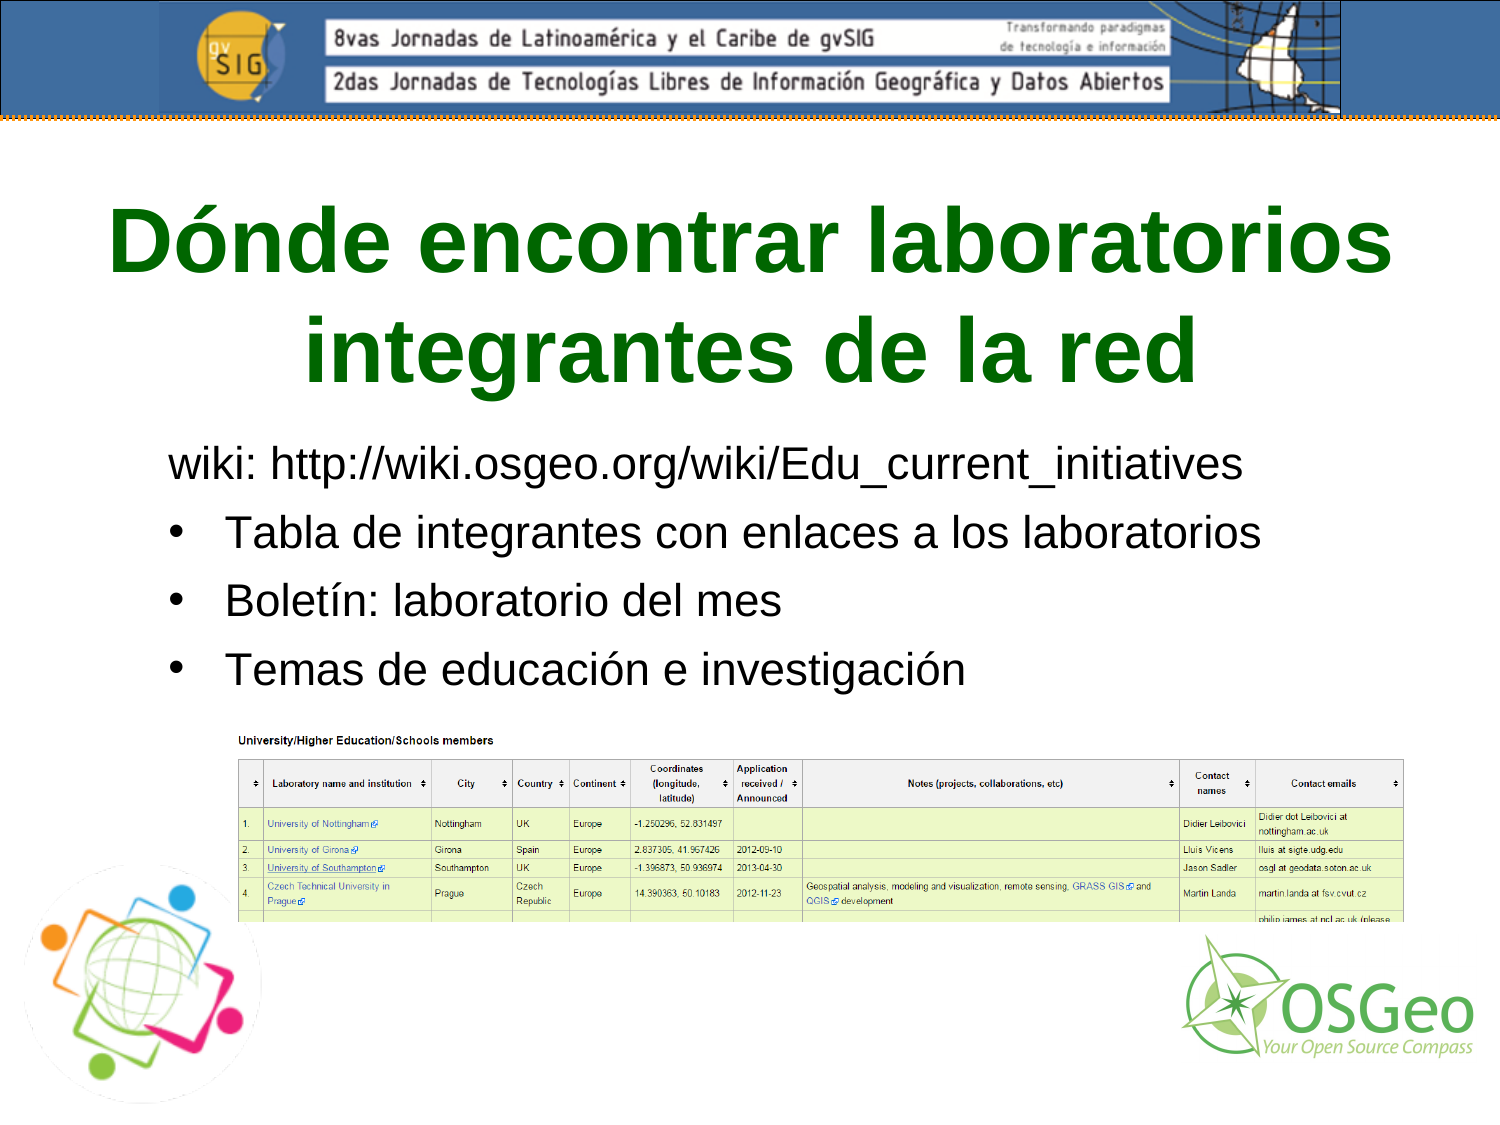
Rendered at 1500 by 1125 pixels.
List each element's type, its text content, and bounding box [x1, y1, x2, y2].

title Dónde encontrar laboratorios integrantes de la red [76, 173, 1427, 409]
picture [1181, 934, 1477, 1063]
picture [23, 730, 1412, 1105]
list wiki: http://wiki.osgeo.org/wiki/Edu_current_initiatives Tabla de integrantes con enlaces a los laboratorios Boletín: laboratorio del mes Temas de educación e investigación [153, 426, 1394, 703]
picture [159, 1, 1340, 113]
